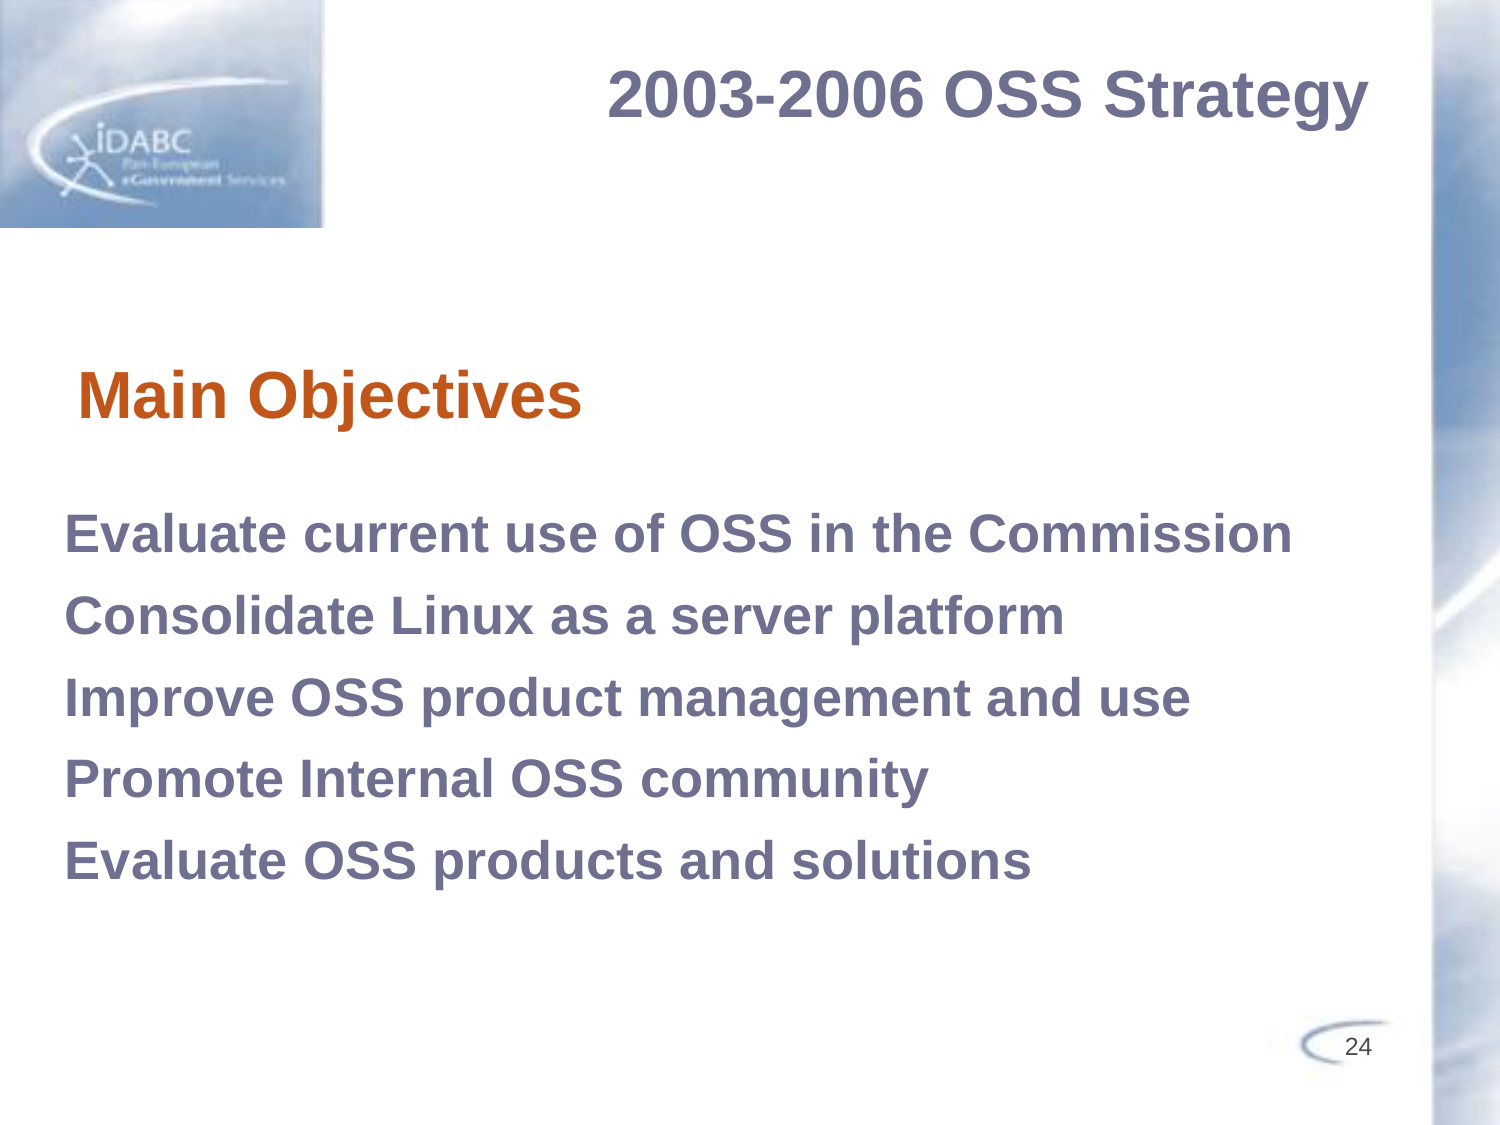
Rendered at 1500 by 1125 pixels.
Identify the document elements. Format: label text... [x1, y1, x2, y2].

title 2003-2006 OSS Strategy [334, 43, 1404, 219]
text_box Main Objectives [62, 349, 600, 441]
list Evaluate current use of OSS in the Commission Consolidate Linux as a server platform Improve OSS product management and use Promote Internal OSS community Evaluate OSS products and solutions [50, 425, 1407, 1125]
